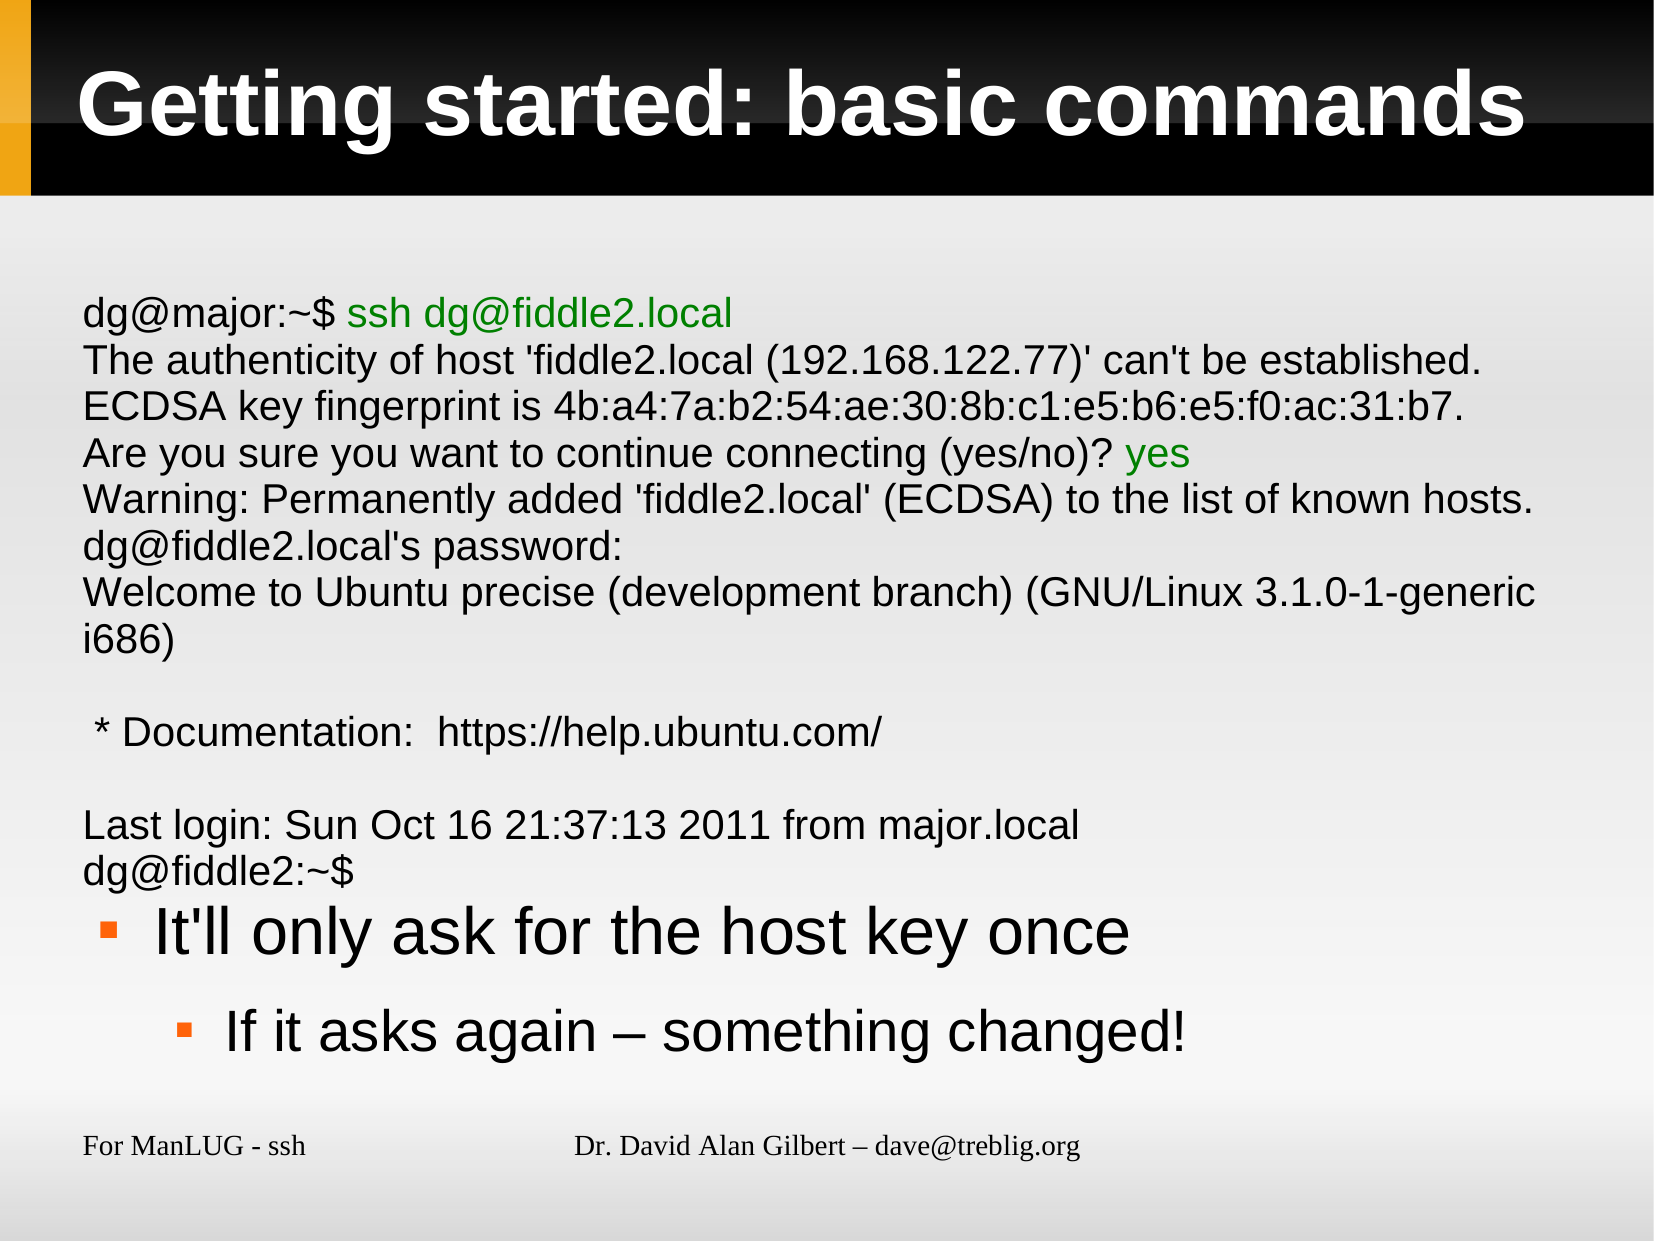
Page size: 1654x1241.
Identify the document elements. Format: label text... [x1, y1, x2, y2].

title Getting started: basic commands [76, 0, 1565, 208]
list dg@major:~$ ssh dg@fiddle2.local The authenticity of host 'fiddle2.local (192.168.122.77)' can't be established. ECDSA key fingerprint is 4b:a4:7a:b2:54:ae:30:8b:c1:e5:b6:e5:f0:ac:31:b7. Are you sure you want to continue connecting (yes/no)? yes Warning: Permanently added 'fiddle2.local' (ECDSA) to the list of known hosts. dg@fiddle2.local's password: Welcome to Ubuntu precise (development branch) (GNU/Linux 3.1.0-1-generic i686) * Documentation: https://help.ubuntu.com/ Last login: Sun Oct 16 21:37:13 2011 from major.local dg@fiddle2:~$ It'll only ask for the host key once If it asks again – something changed! [82, 290, 1571, 1109]
picture [0, 0, 1654, 1241]
